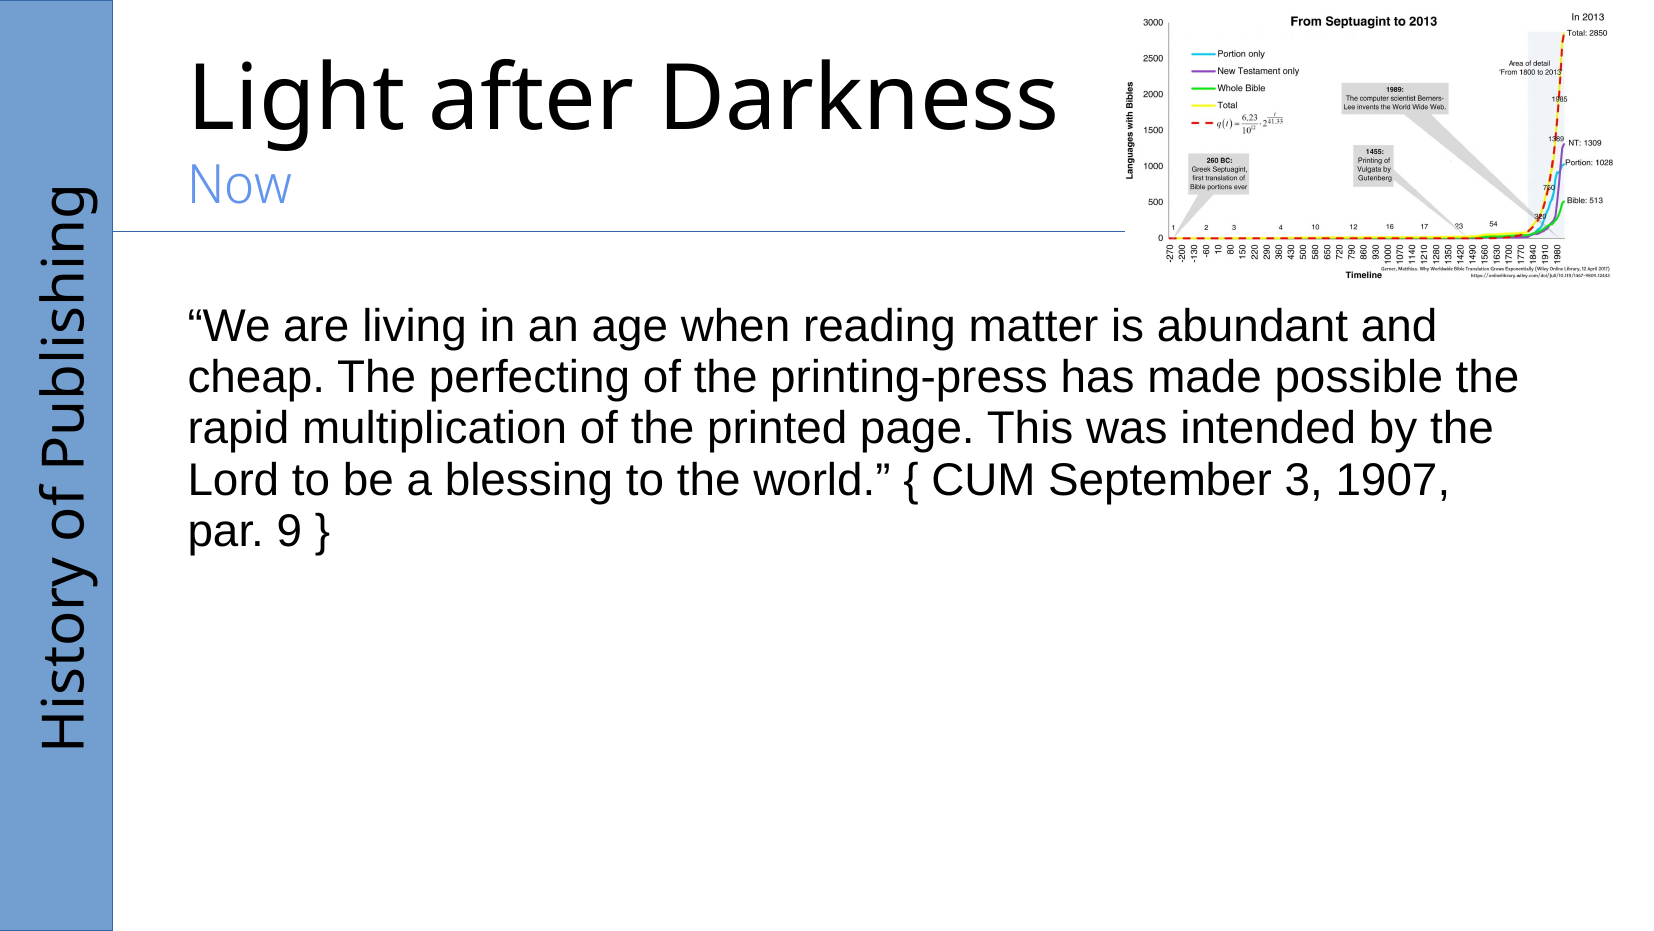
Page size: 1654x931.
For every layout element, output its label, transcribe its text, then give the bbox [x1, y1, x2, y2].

text_box History of Publishing [13, 37, 105, 901]
text_box “We are living in an age when reading matter is abundant and cheap. The perfecting of the printing-press has made possible the rapid multiplication of the printed page. This was intended by the Lord to be a blessing to the world.” { CUM September 3, 1907, par. 9 } [187, 300, 1538, 804]
title Now [187, 125, 1125, 231]
title Light after Darkness [187, 33, 1125, 125]
picture [1125, 12, 1613, 280]
title Now [187, 232, 1125, 239]
text_box [0, 0, 113, 931]
